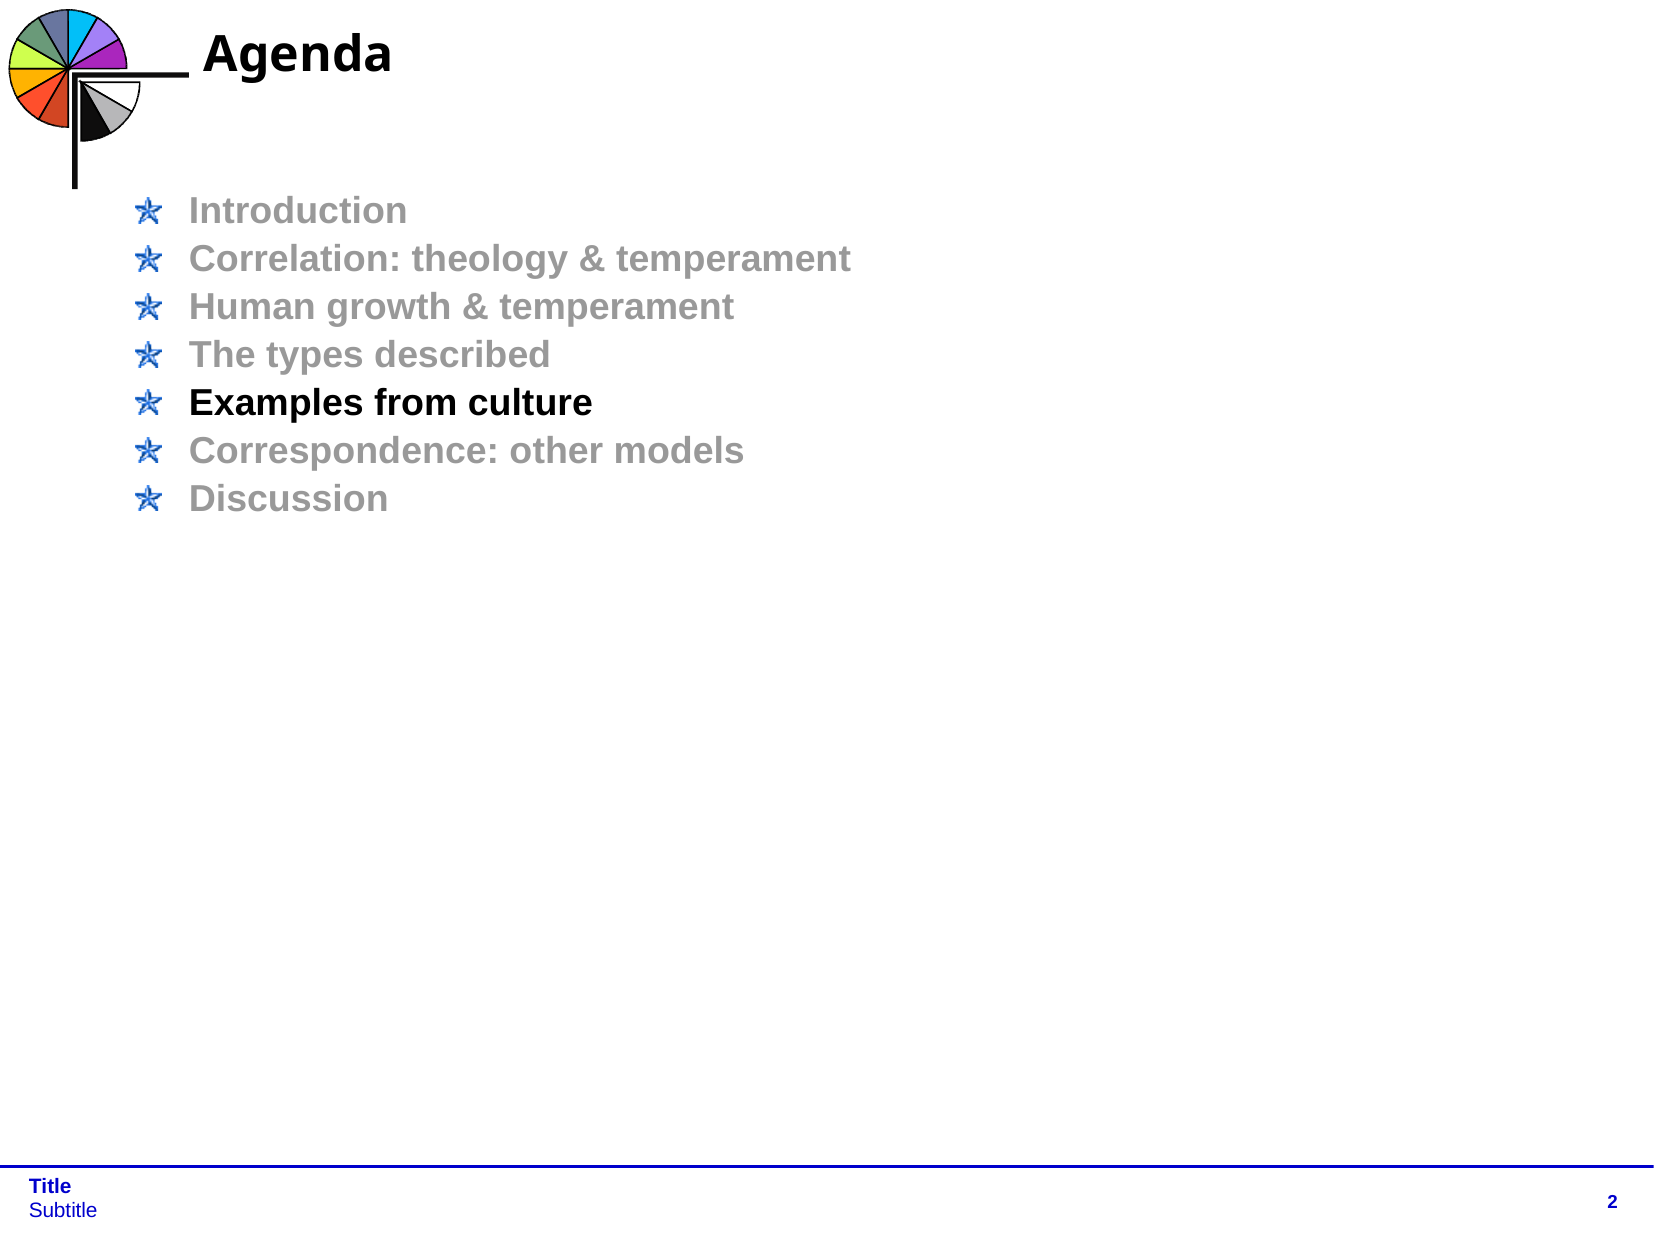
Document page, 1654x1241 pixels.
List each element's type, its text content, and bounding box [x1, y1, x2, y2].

list Introduction Correlation: theology & temperament Human growth & temperament The types described Examples from culture Correspondence: other models Discussion [118, 189, 1607, 1035]
title Agenda [200, 23, 1438, 87]
